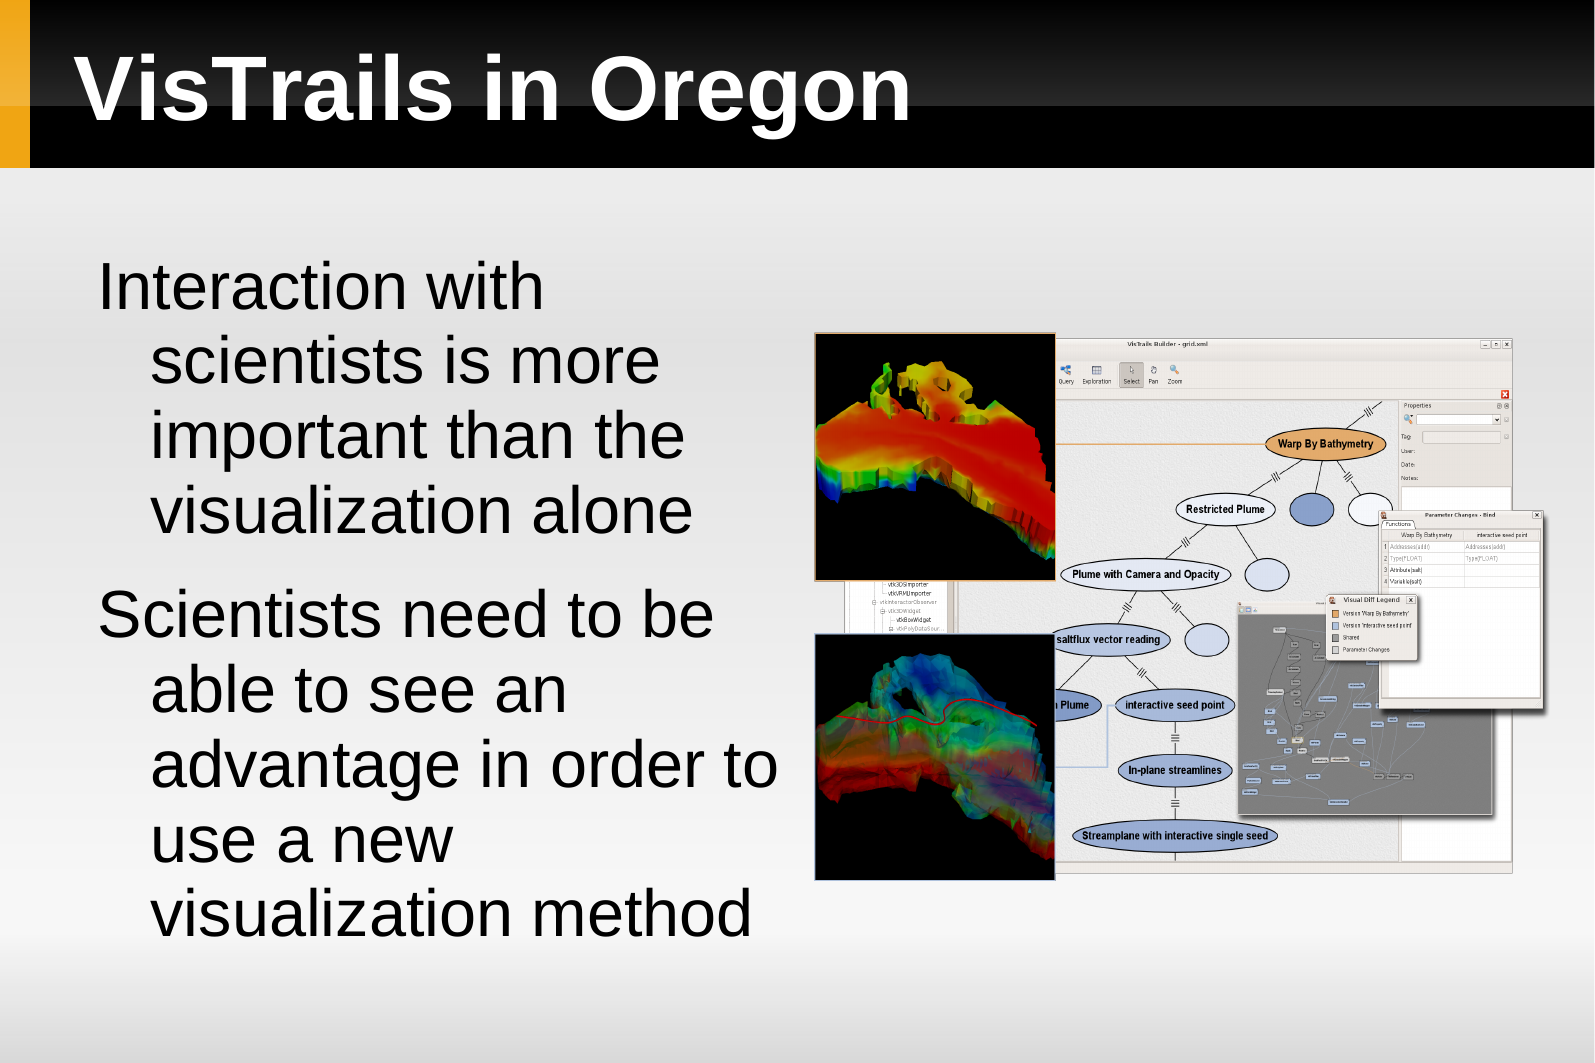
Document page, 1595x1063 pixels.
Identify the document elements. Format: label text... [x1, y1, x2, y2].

title VisTrails in Oregon [74, 7, 1510, 171]
picture [0, 0, 1595, 1063]
list Interaction with scientists is more important than the visualization alone Scientists need to be able to see an advantage in order to use a new visualization method [79, 248, 780, 952]
